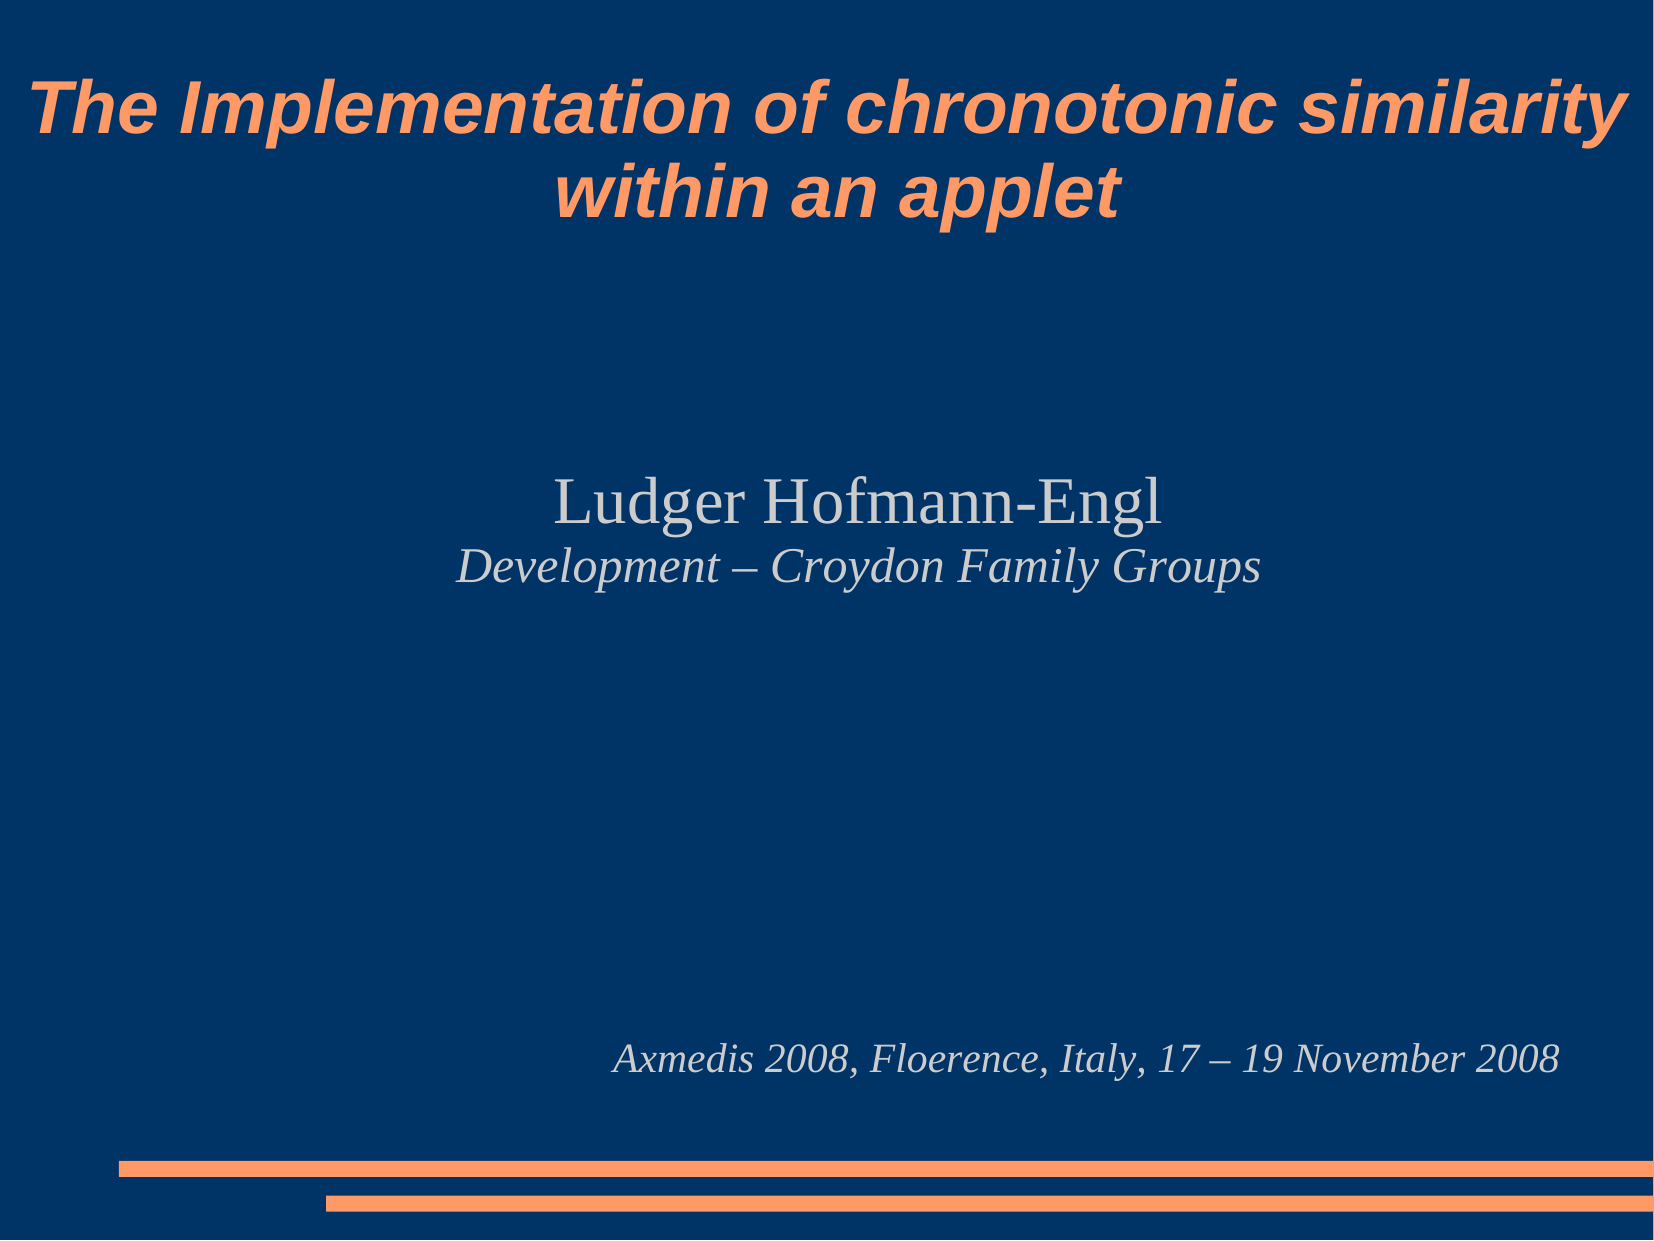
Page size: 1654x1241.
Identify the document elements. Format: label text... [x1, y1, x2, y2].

title The Implementation of chronotonic similarity within an applet [25, 46, 1630, 254]
subtitle Ludger Hofmann-Engl Development – Croydon Family Groups Axmedis 2008, Floerence, Italy, 17 – 19 November 2008 [121, 367, 1561, 1178]
